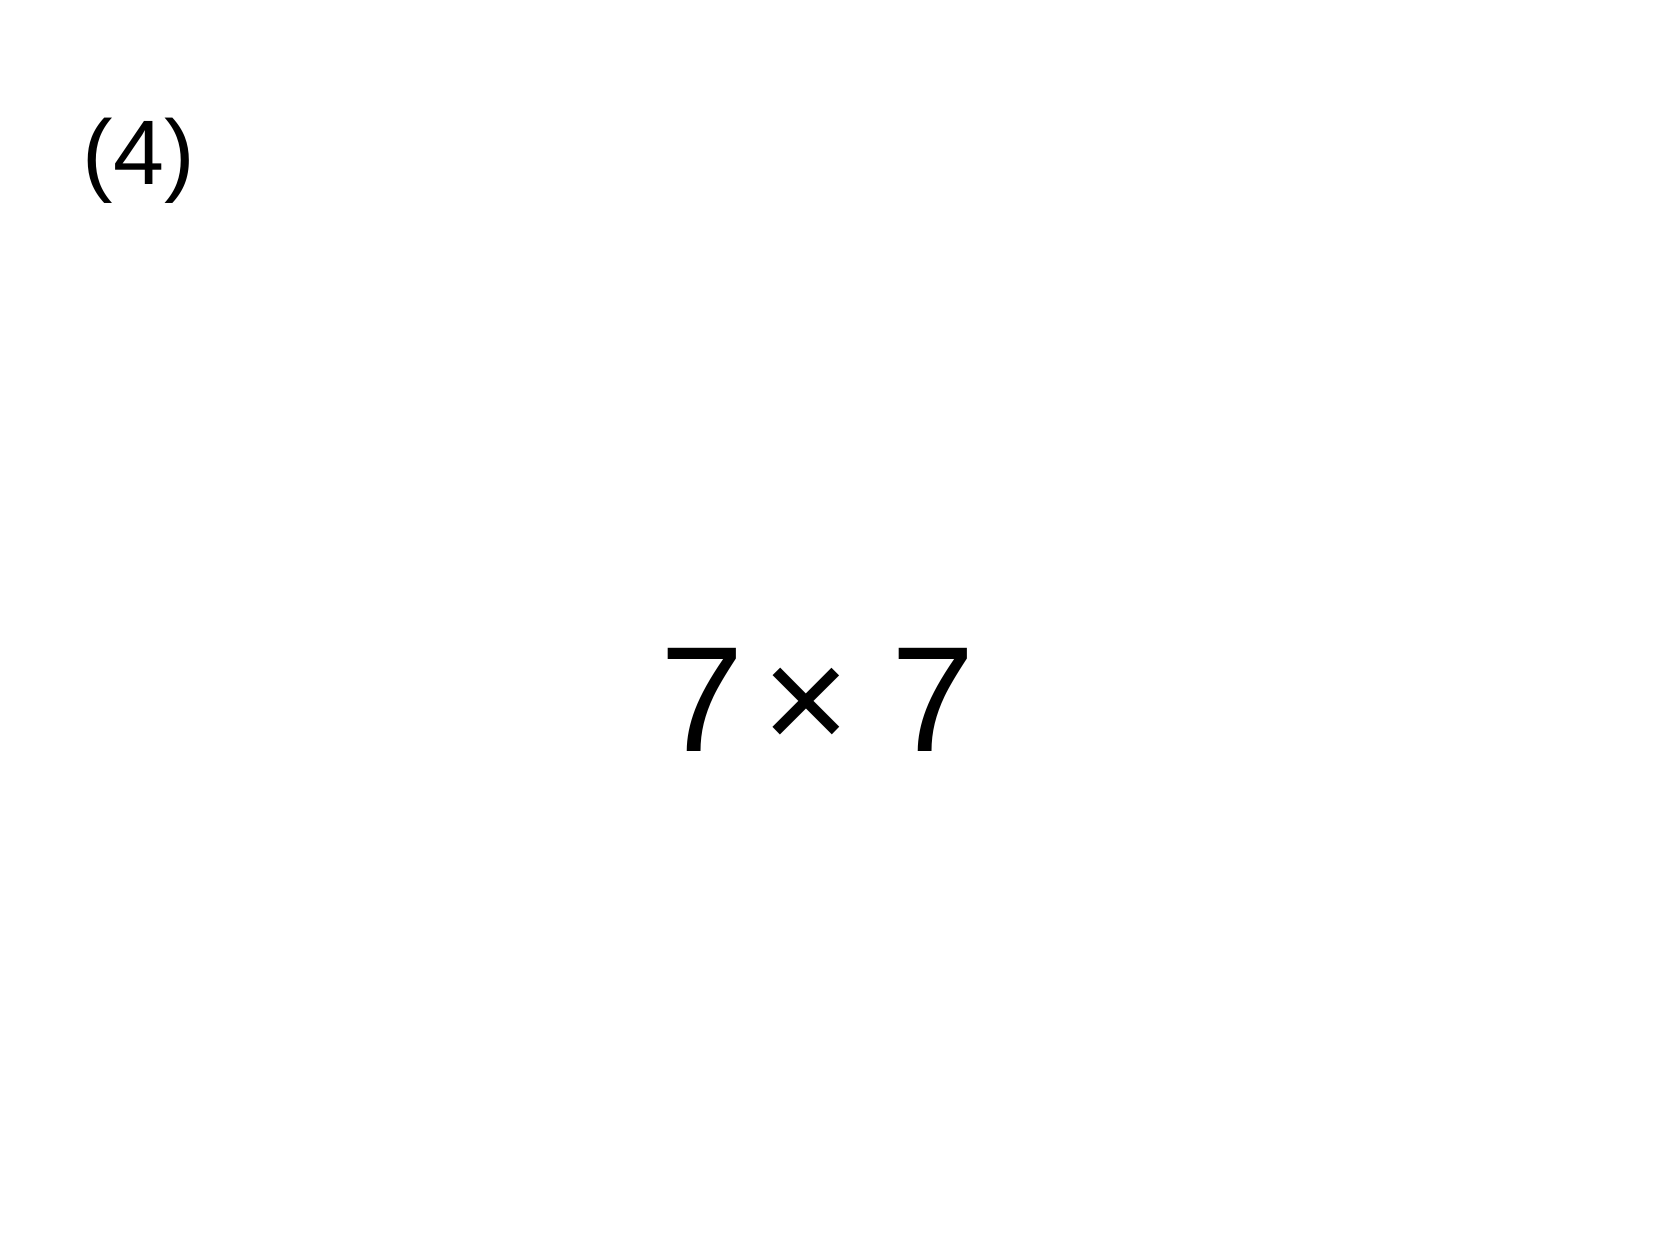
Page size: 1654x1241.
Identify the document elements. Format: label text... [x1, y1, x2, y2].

subtitle 7 × 7 [82, 297, 1571, 1102]
title (4) [82, 56, 1571, 250]
